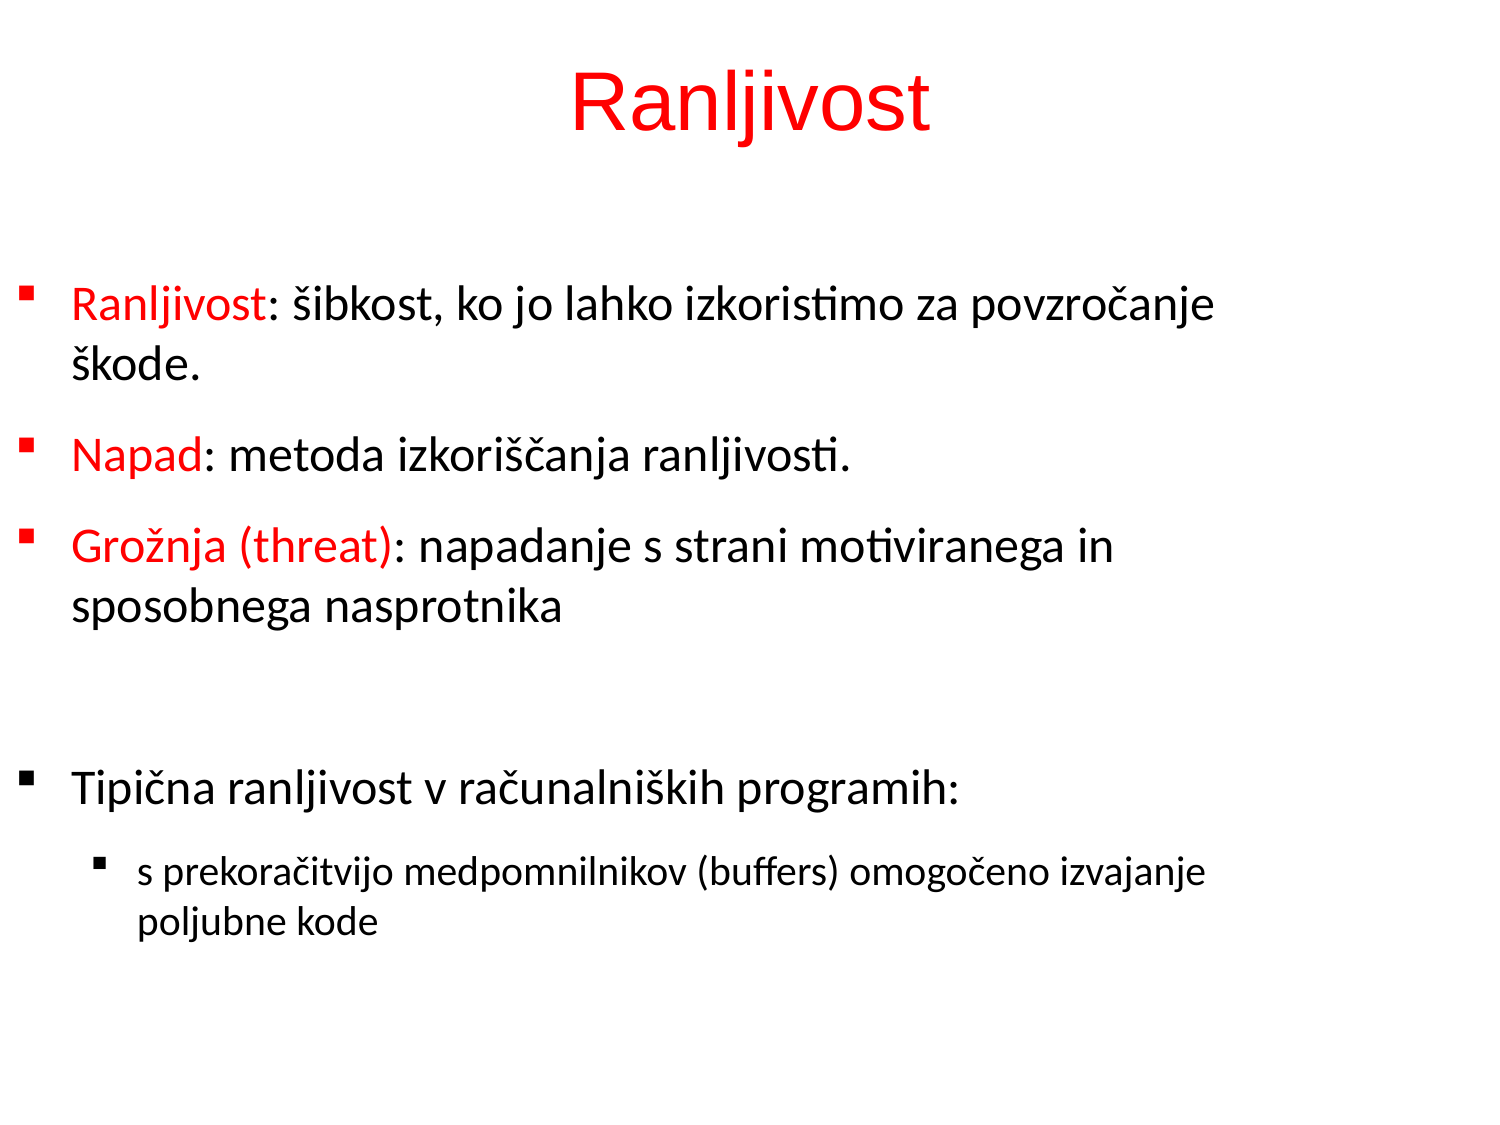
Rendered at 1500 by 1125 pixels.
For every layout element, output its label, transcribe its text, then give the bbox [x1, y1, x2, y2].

list Ranljivost: šibkost, ko jo lahko izkoristimo za povzročanje škode. Napad: metoda izkoriščanja ranljivosti. Grožnja (threat): napadanje s strani motiviranega in sposobnega nasprotnika Tipična ranljivost v računalniških programih: s prekoračitvijo medpomnilnikov (buffers) omogočeno izvajanje poljubne kode [0, 262, 1351, 1006]
title Ranljivost [75, 39, 1426, 156]
